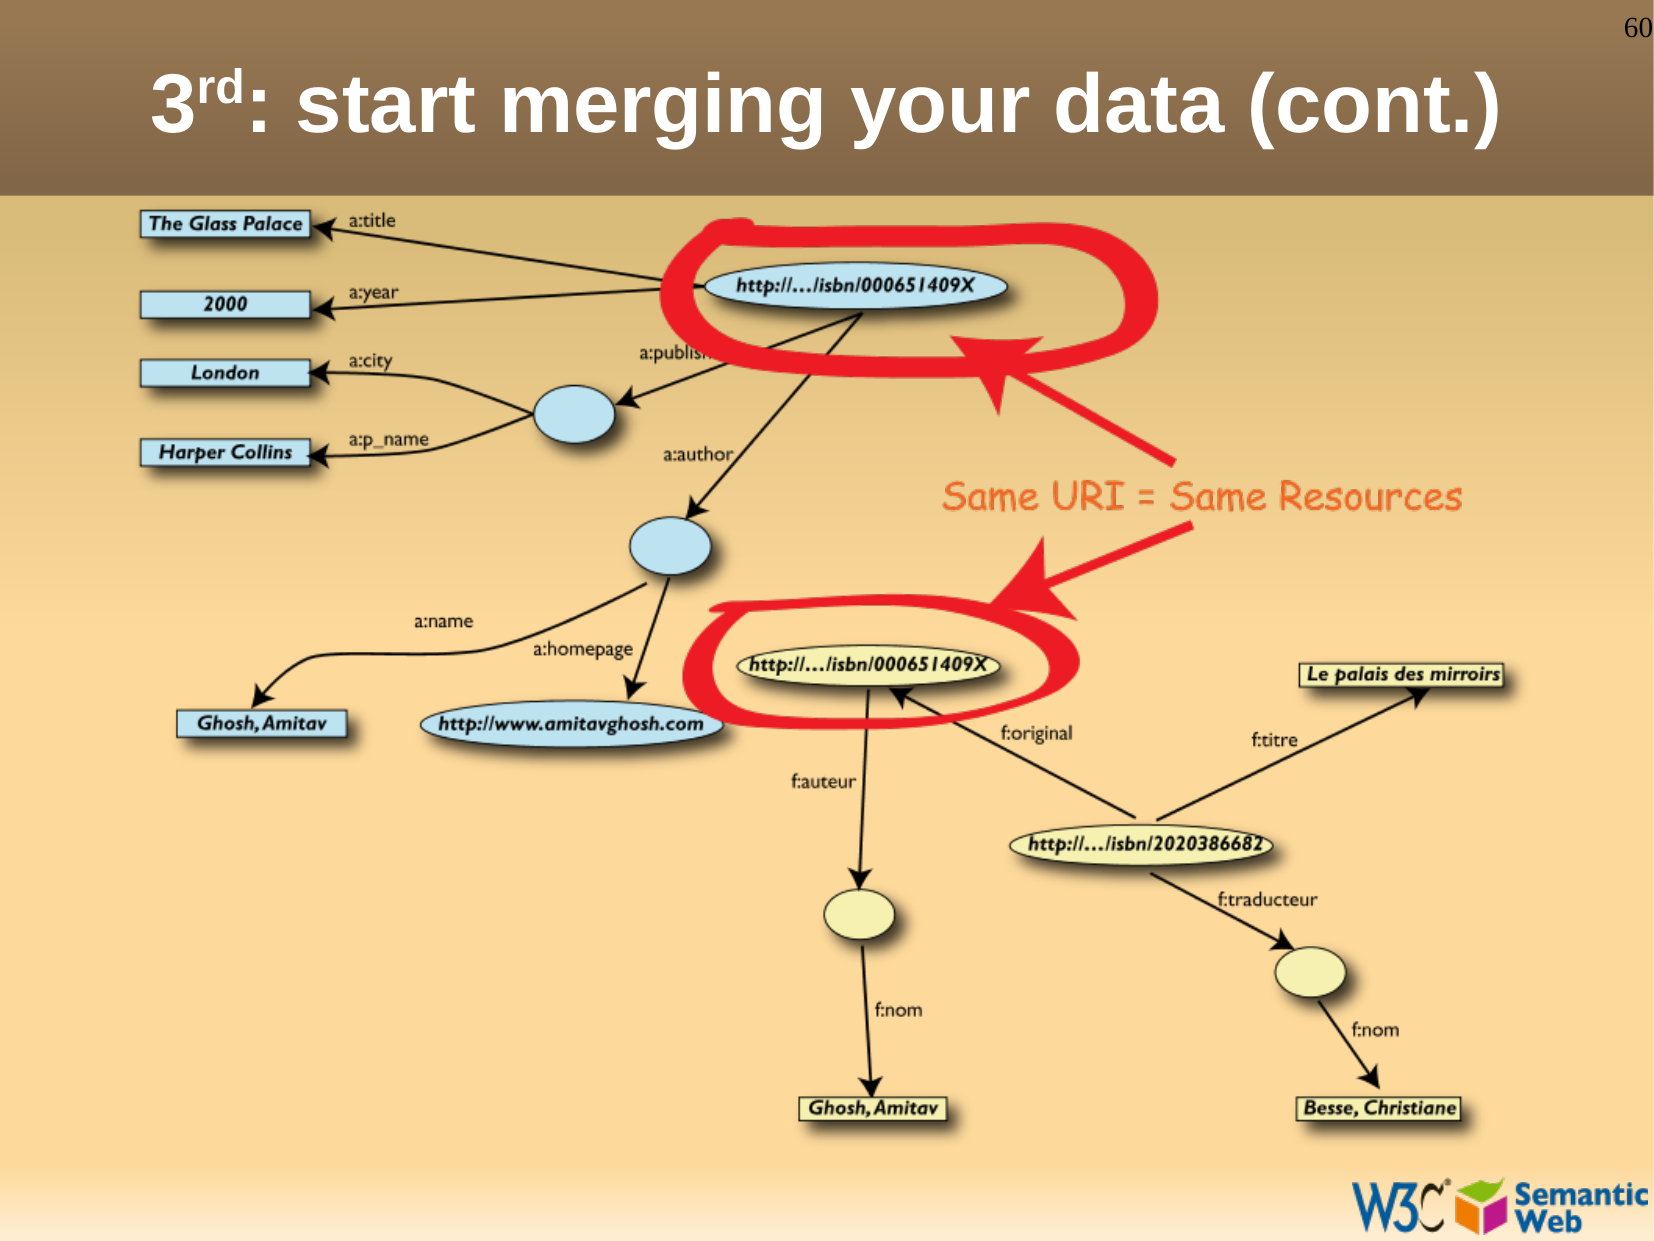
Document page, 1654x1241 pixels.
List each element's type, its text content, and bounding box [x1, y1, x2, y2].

picture [0, 199, 1654, 1241]
title 3rd: start merging your data (cont.) [0, 0, 1654, 208]
